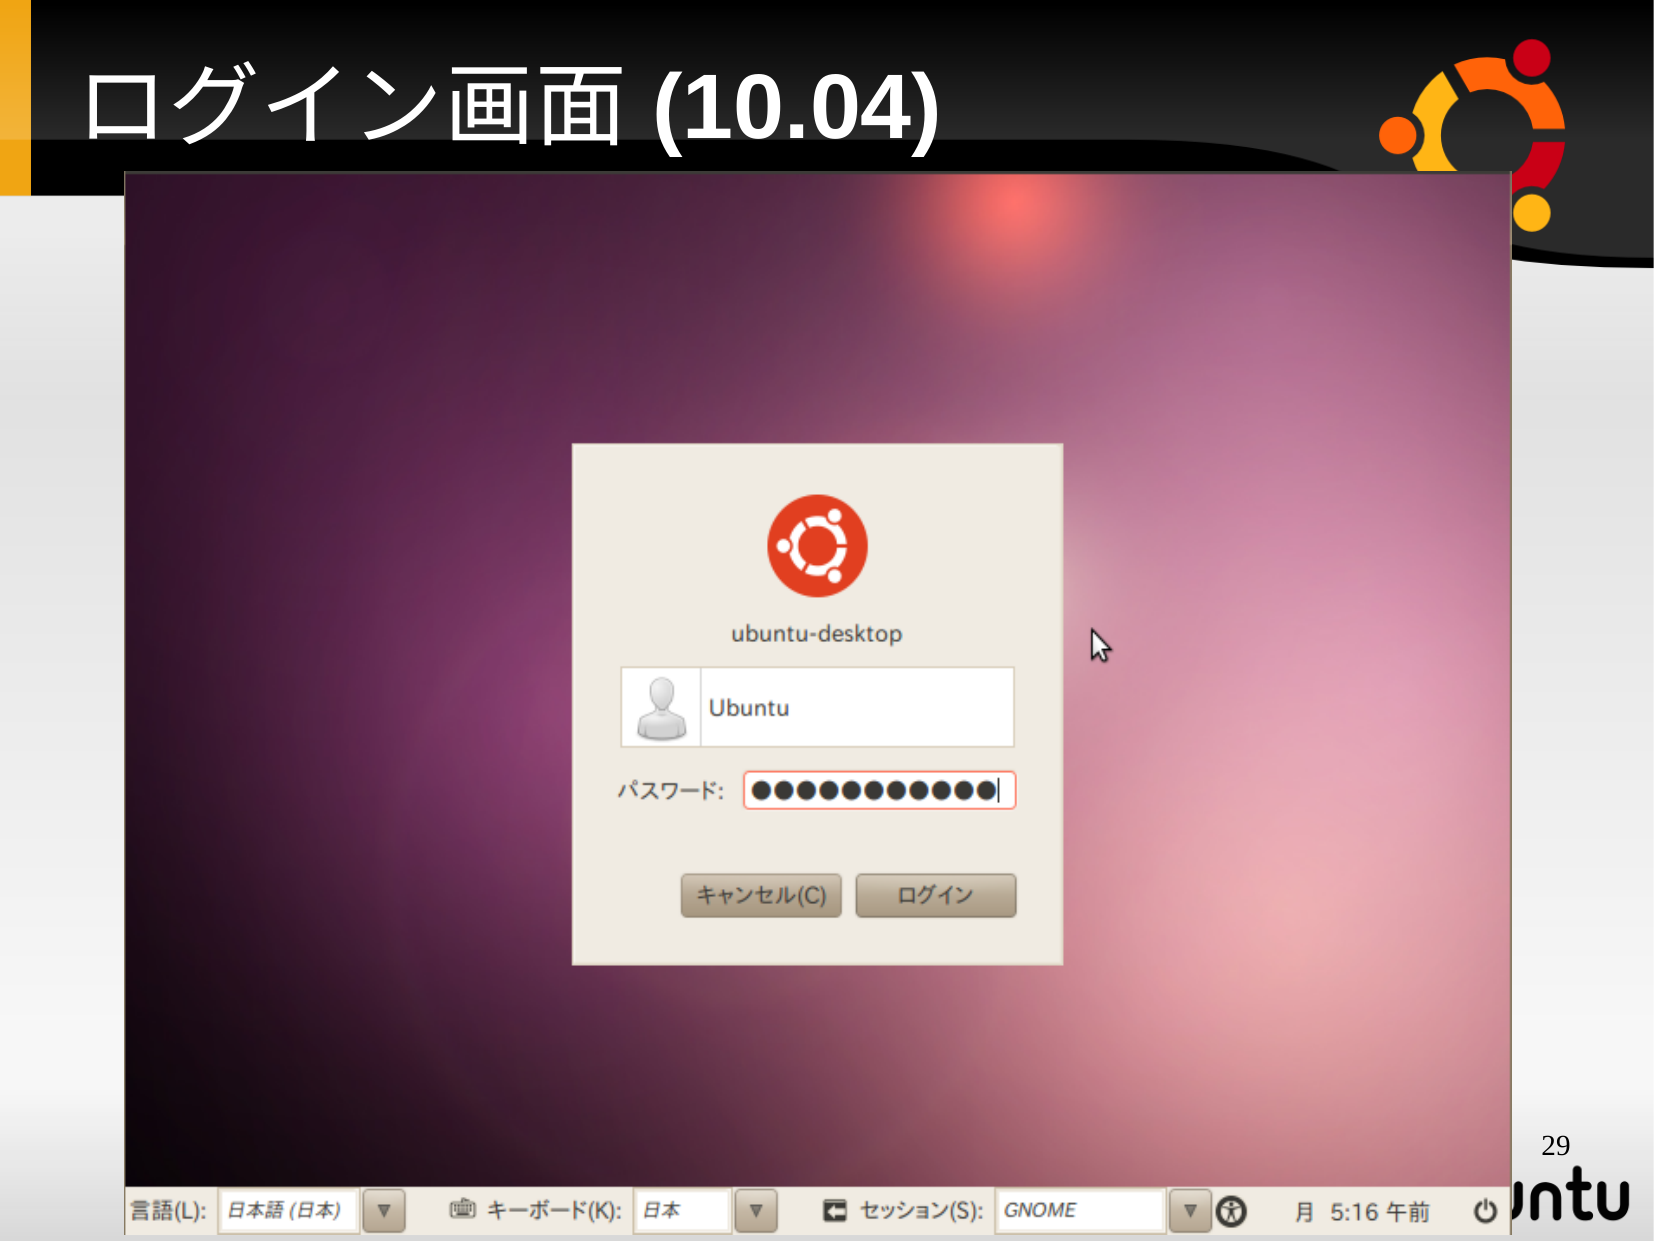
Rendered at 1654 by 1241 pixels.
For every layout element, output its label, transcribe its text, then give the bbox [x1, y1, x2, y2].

picture [0, 0, 1654, 1241]
title ログイン画面(10.04) [76, 7, 1565, 200]
